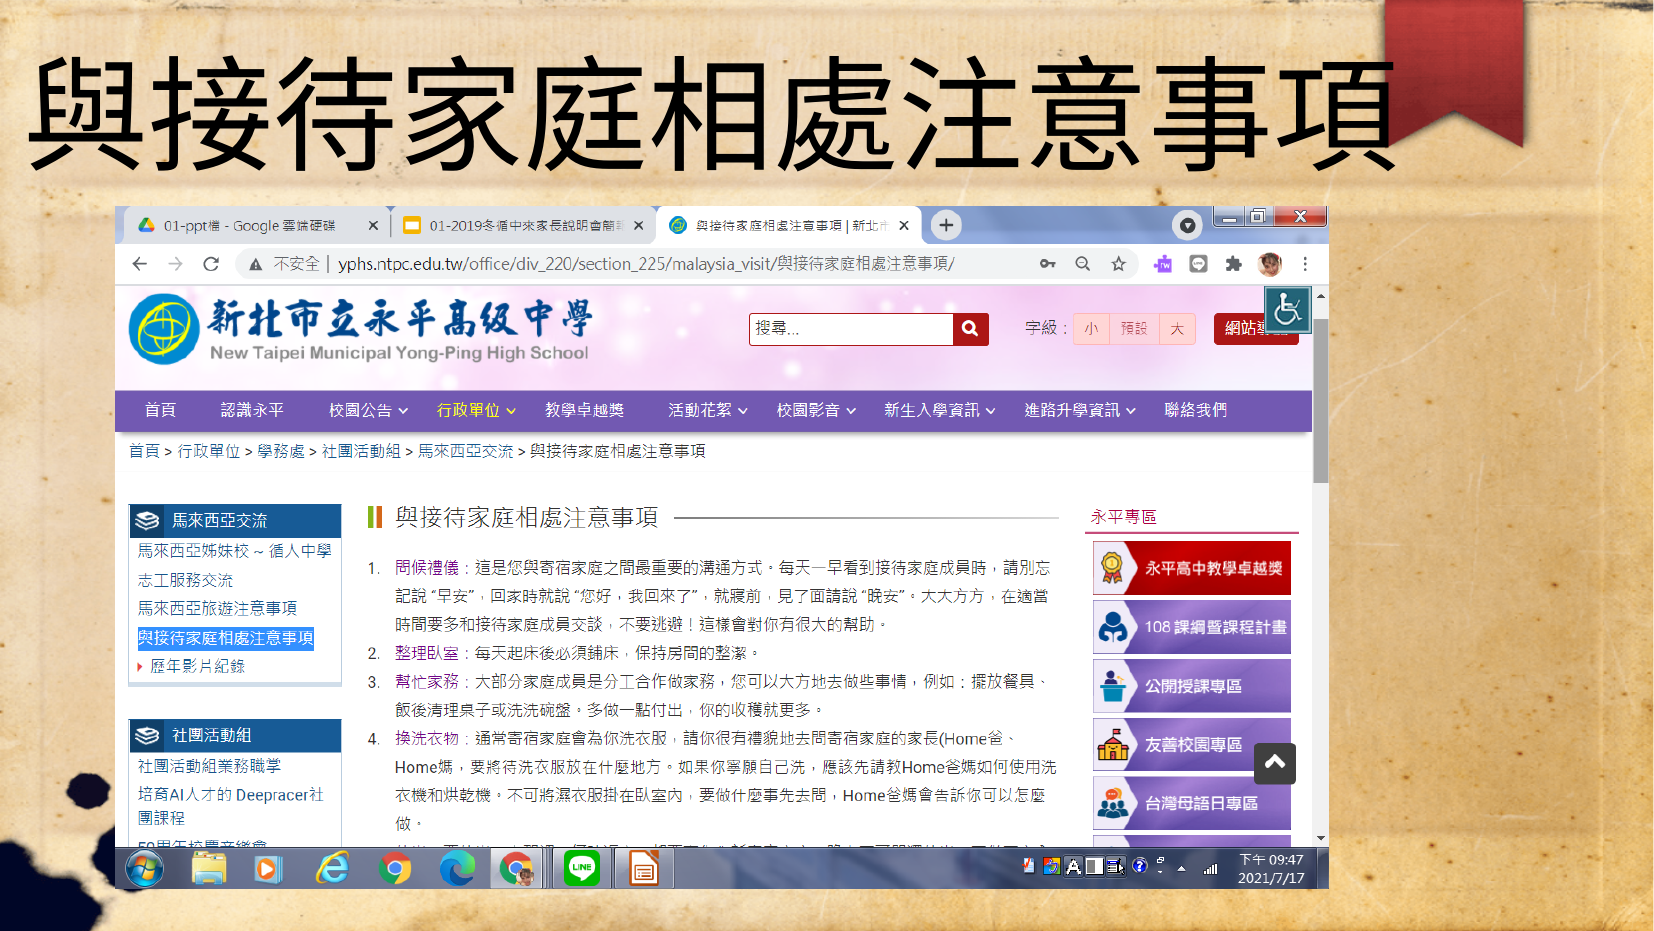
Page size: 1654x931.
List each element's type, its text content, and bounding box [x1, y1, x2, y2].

title 與接待家庭相處注意事項 [23, 0, 1418, 245]
picture [0, 0, 1654, 931]
